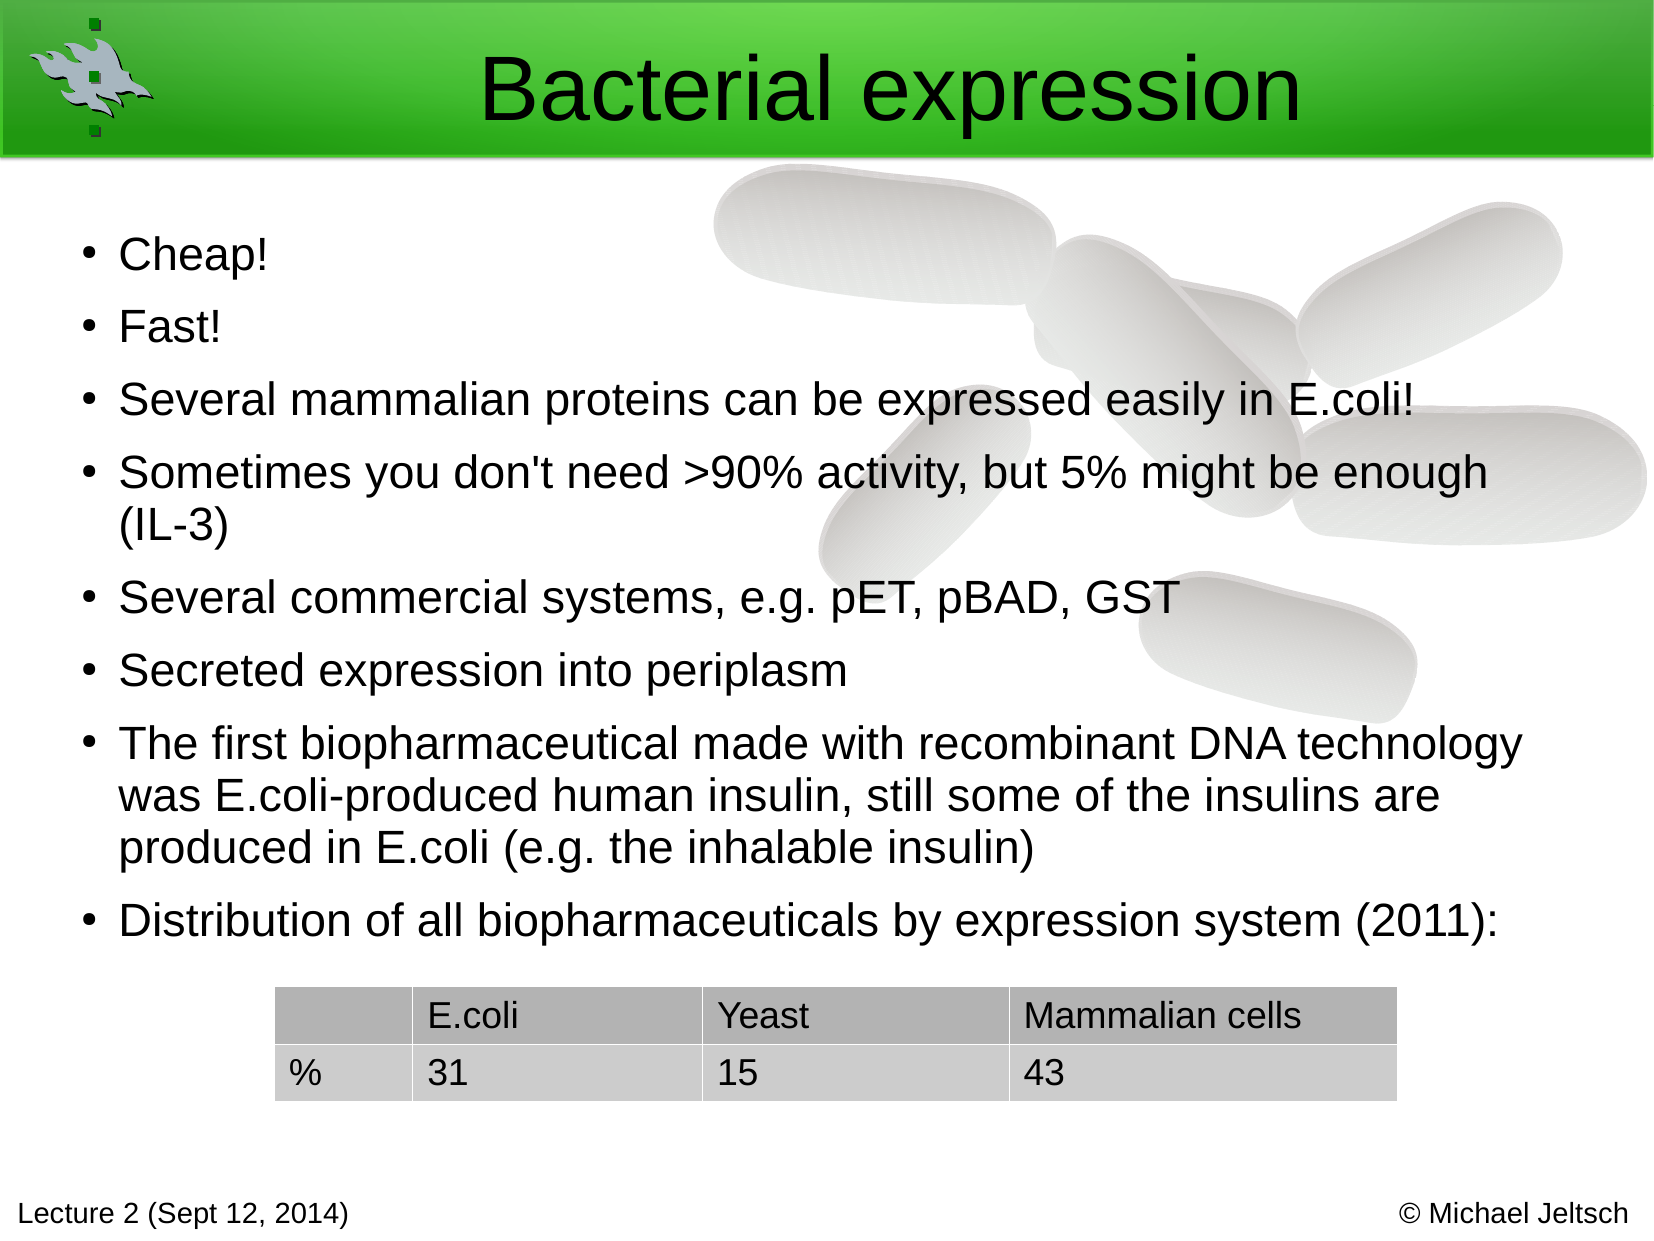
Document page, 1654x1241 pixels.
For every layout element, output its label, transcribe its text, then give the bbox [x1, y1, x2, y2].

table_cell 15 [703, 1045, 1009, 1101]
picture [711, 163, 1649, 724]
table_header Yeast [703, 987, 1009, 1044]
list Cheap! Fast! Several mammalian proteins can be expressed easily in E.coli! Sometimes you don't need >90% activity, but 5% might be enough (IL-3) Several commercial systems, e.g. pET, pBAD, GST Secreted expression into periplasm The first biopharmaceutical made with recombinant DNA technology was E.coli-produced human insulin, still some of the insulins are produced in E.coli (e.g. the inhalable insulin) Distribution of all biopharmaceuticals by expression system (2011): [68, 227, 1557, 948]
table_header Mammalian cells [1010, 987, 1397, 1044]
table_cell 43 [1010, 1045, 1397, 1101]
table_cell 31 [413, 1045, 702, 1101]
table_header [275, 987, 412, 1044]
title Bacterial expression [212, 17, 1571, 160]
table_cell % [275, 1045, 412, 1101]
table_header E.coli [413, 987, 702, 1044]
